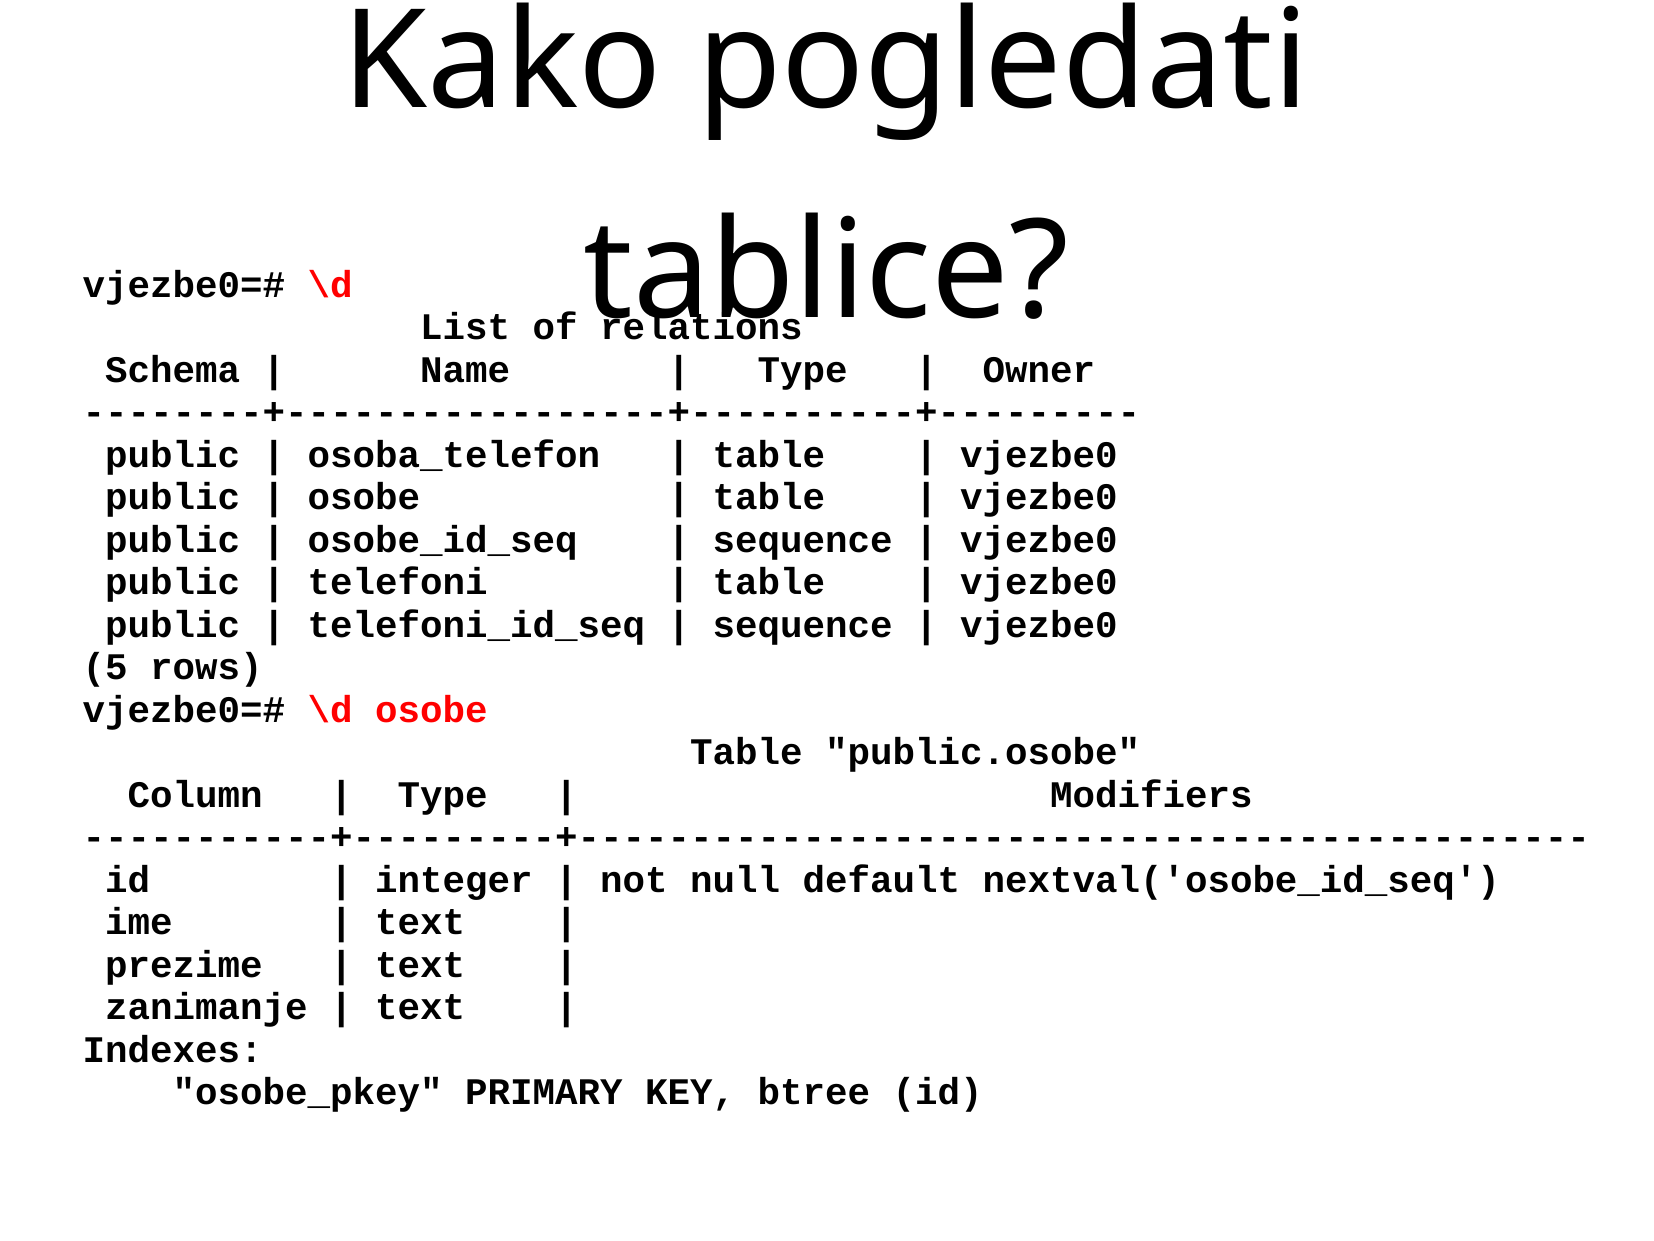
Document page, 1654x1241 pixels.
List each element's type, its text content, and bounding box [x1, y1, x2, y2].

title Kako pogledati tablice? [82, 0, 1571, 265]
list vjezbe0=# \d List of relations Schema | Name | Type | Owner --------+-----------------+----------+--------- public | osoba_telefon | table | vjezbe0 public | osobe | table | vjezbe0 public | osobe_id_seq | sequence | vjezbe0 public | telefoni | table | vjezbe0 public | telefoni_id_seq | sequence | vjezbe0 (5 rows) vjezbe0=# \d osobe Table "public.osobe" Column | Type | Modifiers -----------+---------+--------------------------------------------- id | integer | not null default nextval('osobe_id_seq') ime | text | prezime | text | zanimanje | text | Indexes: "osobe_pkey" PRIMARY KEY, btree (id) [82, 265, 1595, 1117]
